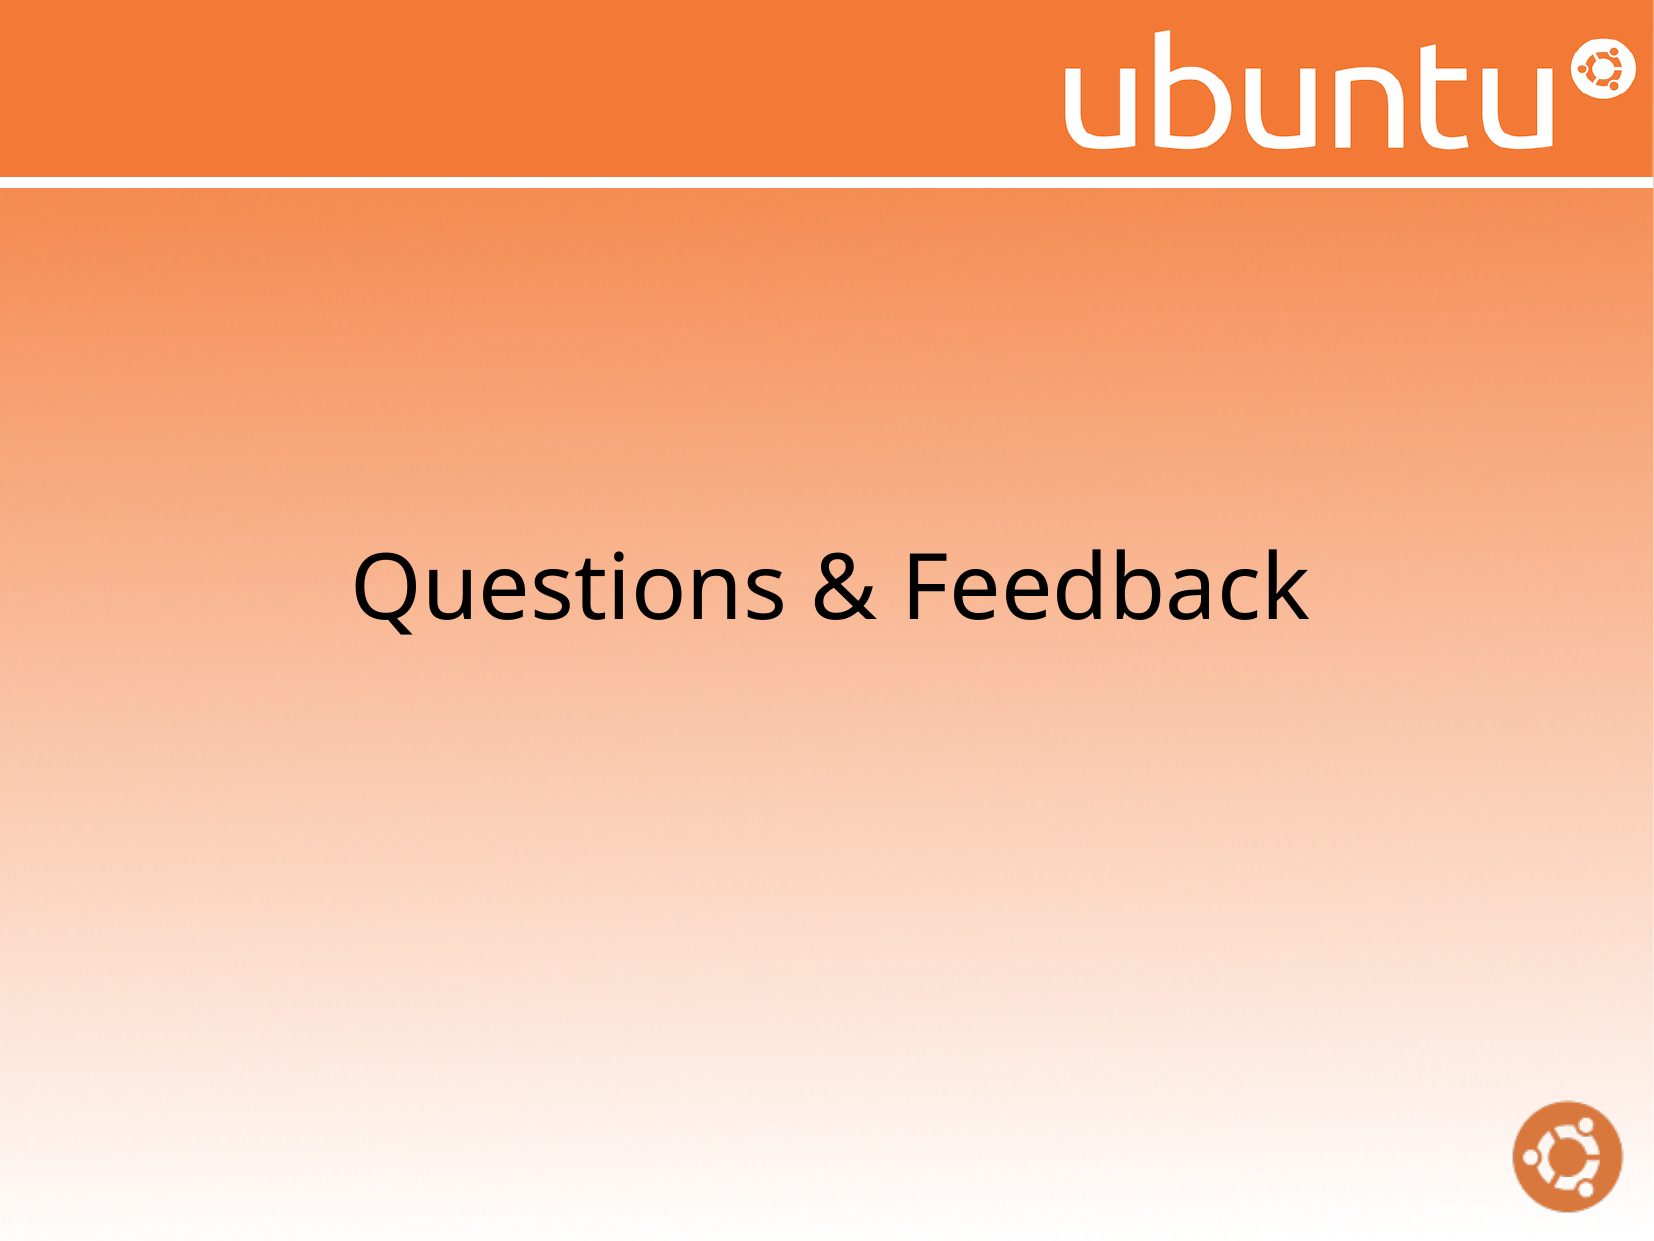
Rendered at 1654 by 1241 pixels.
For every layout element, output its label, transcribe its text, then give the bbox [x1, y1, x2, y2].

title Questions & Feedback [86, 487, 1576, 680]
picture [0, 0, 1654, 1241]
